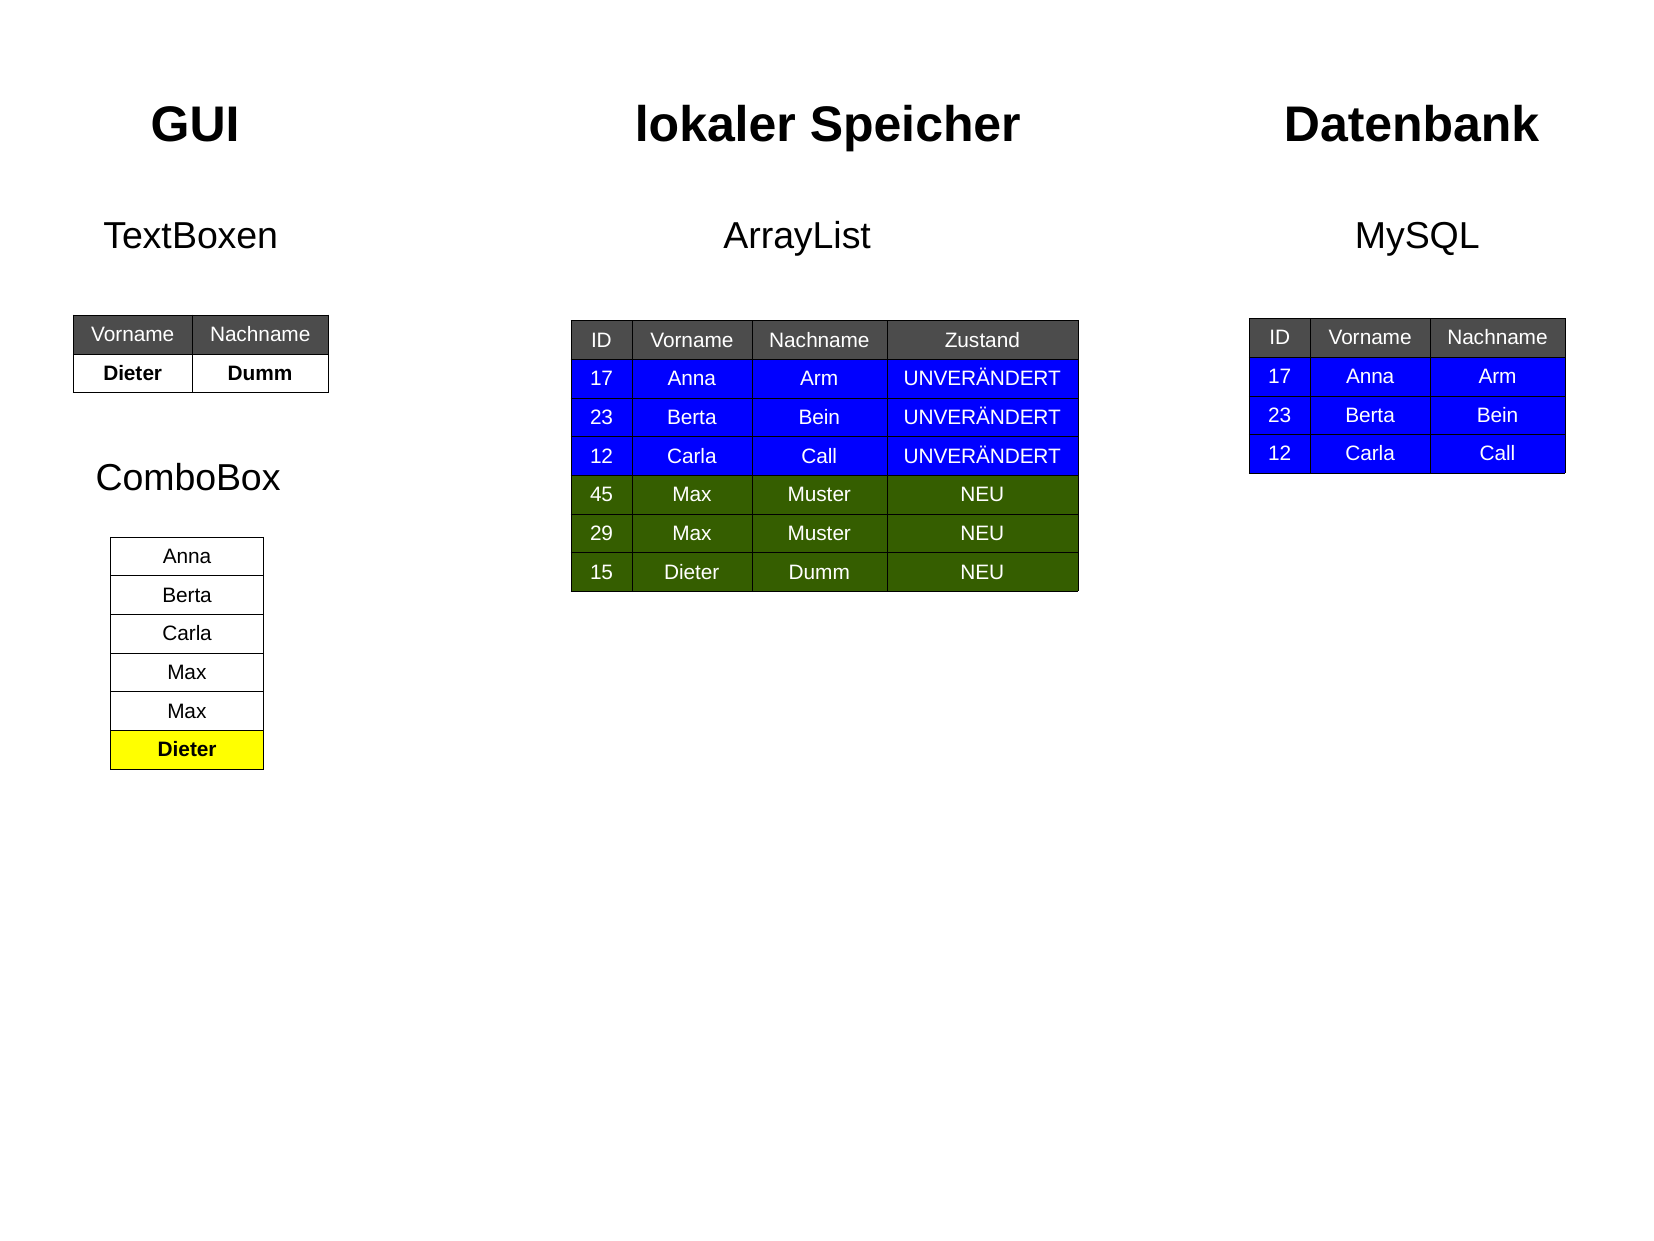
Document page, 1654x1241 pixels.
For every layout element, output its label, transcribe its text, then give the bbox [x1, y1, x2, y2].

table_cell 17 [572, 360, 632, 398]
text_box lokaler Speicher [620, 88, 1037, 161]
table_cell Carla [1311, 435, 1430, 473]
table_cell NEU [888, 515, 1078, 552]
table_cell Max [111, 654, 263, 691]
table_cell Muster [753, 515, 887, 552]
table_cell 23 [572, 399, 632, 436]
table_cell Dieter [111, 731, 263, 769]
table_cell Arm [1431, 358, 1565, 396]
table_cell Dumm [753, 553, 887, 591]
table_cell Bein [1431, 397, 1565, 434]
table_cell 23 [1250, 397, 1310, 434]
table_cell Call [753, 437, 887, 475]
text_box GUI [135, 88, 255, 161]
table_cell UNVERÄNDERT [888, 360, 1078, 398]
table_cell Max [633, 515, 752, 552]
text_box TextBoxen [88, 206, 293, 264]
table_cell NEU [888, 476, 1078, 514]
table_cell Berta [1311, 397, 1430, 434]
table_cell 15 [572, 553, 632, 591]
table_cell Anna [633, 360, 752, 398]
table_cell UNVERÄNDERT [888, 399, 1078, 436]
table_header Zustand [888, 321, 1078, 359]
table_cell Bein [753, 399, 887, 436]
text_box ComboBox [80, 448, 296, 506]
table_header Nachname [1431, 319, 1565, 357]
table_cell Carla [111, 615, 263, 653]
table_header Vorname [74, 316, 192, 354]
table_header ID [572, 321, 632, 359]
table_header Vorname [633, 321, 752, 359]
table_cell Muster [753, 476, 887, 514]
table_cell 12 [1250, 435, 1310, 473]
text_box MySQL [1340, 206, 1495, 264]
table_cell 17 [1250, 358, 1310, 396]
table_header Nachname [753, 321, 887, 359]
table_cell Max [111, 692, 263, 730]
table_cell Dieter [633, 553, 752, 591]
table_header Anna [111, 538, 263, 575]
table_cell NEU [888, 553, 1078, 591]
table_header Vorname [1311, 319, 1430, 357]
table_cell UNVERÄNDERT [888, 437, 1078, 475]
table_cell 29 [572, 515, 632, 552]
text_box ArrayList [708, 206, 886, 264]
table_cell Berta [111, 576, 263, 614]
table_header ID [1250, 319, 1310, 357]
text_box Datenbank [1269, 88, 1555, 161]
table_cell Dumm [193, 355, 328, 392]
table_cell Anna [1311, 358, 1430, 396]
table_cell Carla [633, 437, 752, 475]
table_header Nachname [193, 316, 328, 354]
table_cell 45 [572, 476, 632, 514]
table_cell Call [1431, 435, 1565, 473]
table_cell Dieter [74, 355, 192, 392]
table_cell Berta [633, 399, 752, 436]
table_cell Arm [753, 360, 887, 398]
table_cell Max [633, 476, 752, 514]
table_cell 12 [572, 437, 632, 475]
